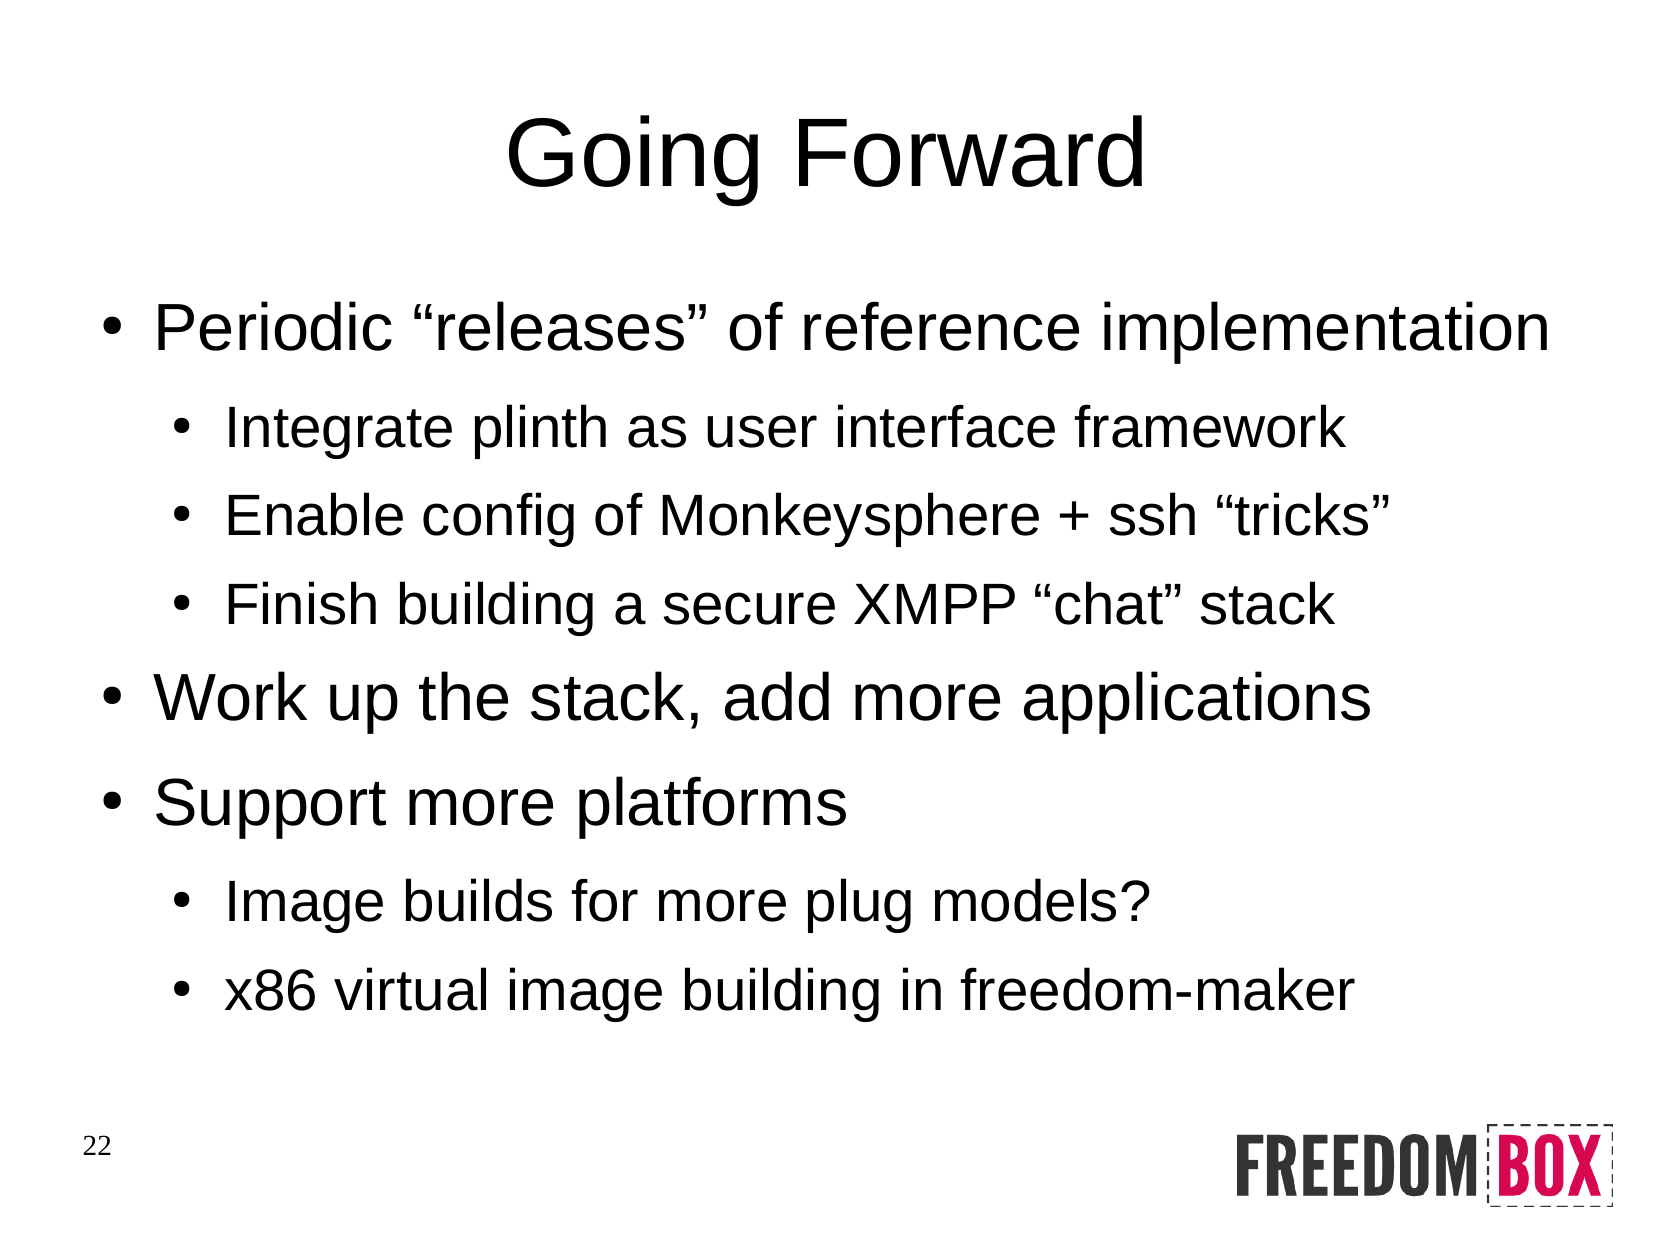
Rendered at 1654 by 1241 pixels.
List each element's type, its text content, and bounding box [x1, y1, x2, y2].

picture [1237, 1124, 1613, 1207]
title Going Forward [82, 49, 1571, 257]
list Periodic “releases” of reference implementation Integrate plinth as user interface framework Enable config of Monkeysphere + ssh “tricks” Finish building a secure XMPP “chat” stack Work up the stack, add more applications Support more platforms Image builds for more plug models? x86 virtual image building in freedom-maker [82, 290, 1571, 1109]
